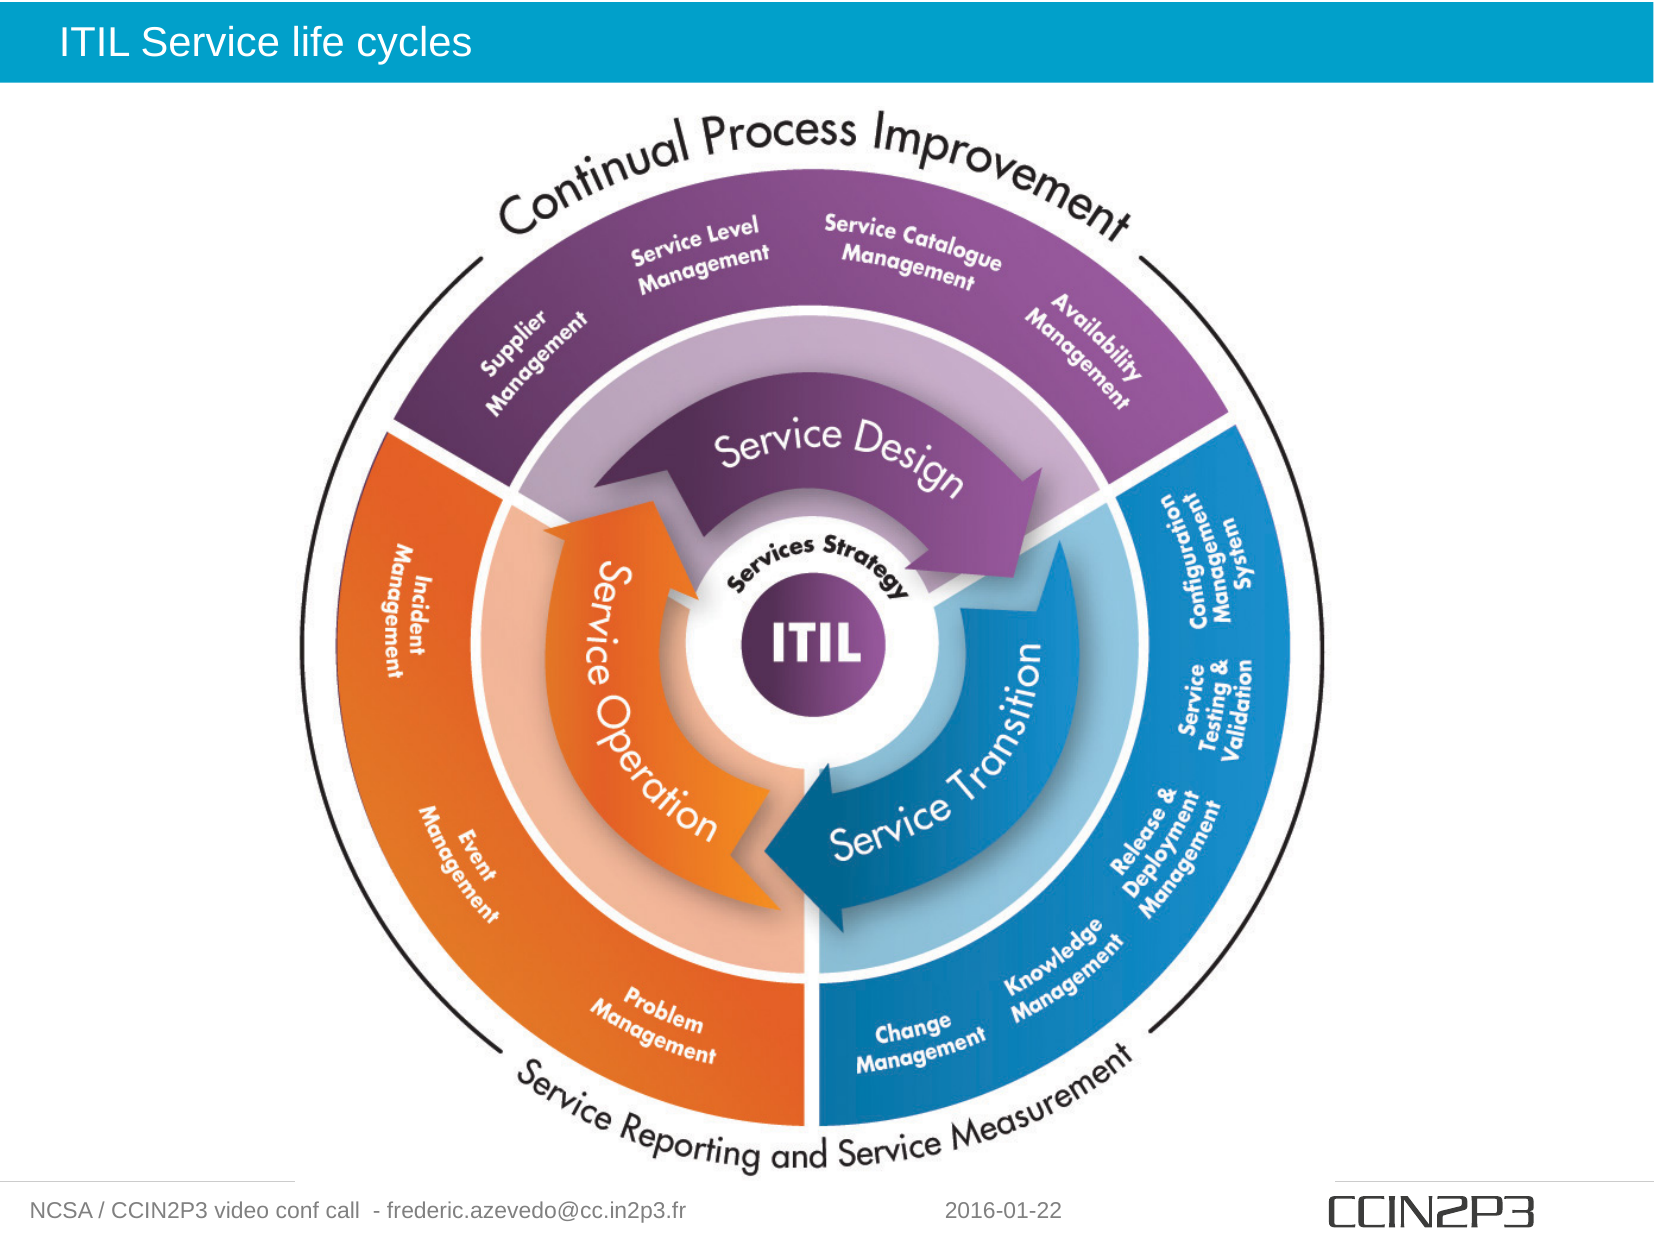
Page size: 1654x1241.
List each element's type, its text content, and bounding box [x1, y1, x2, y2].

title ITIL Service life cycles [0, 2, 1654, 83]
picture [295, 106, 1335, 1182]
